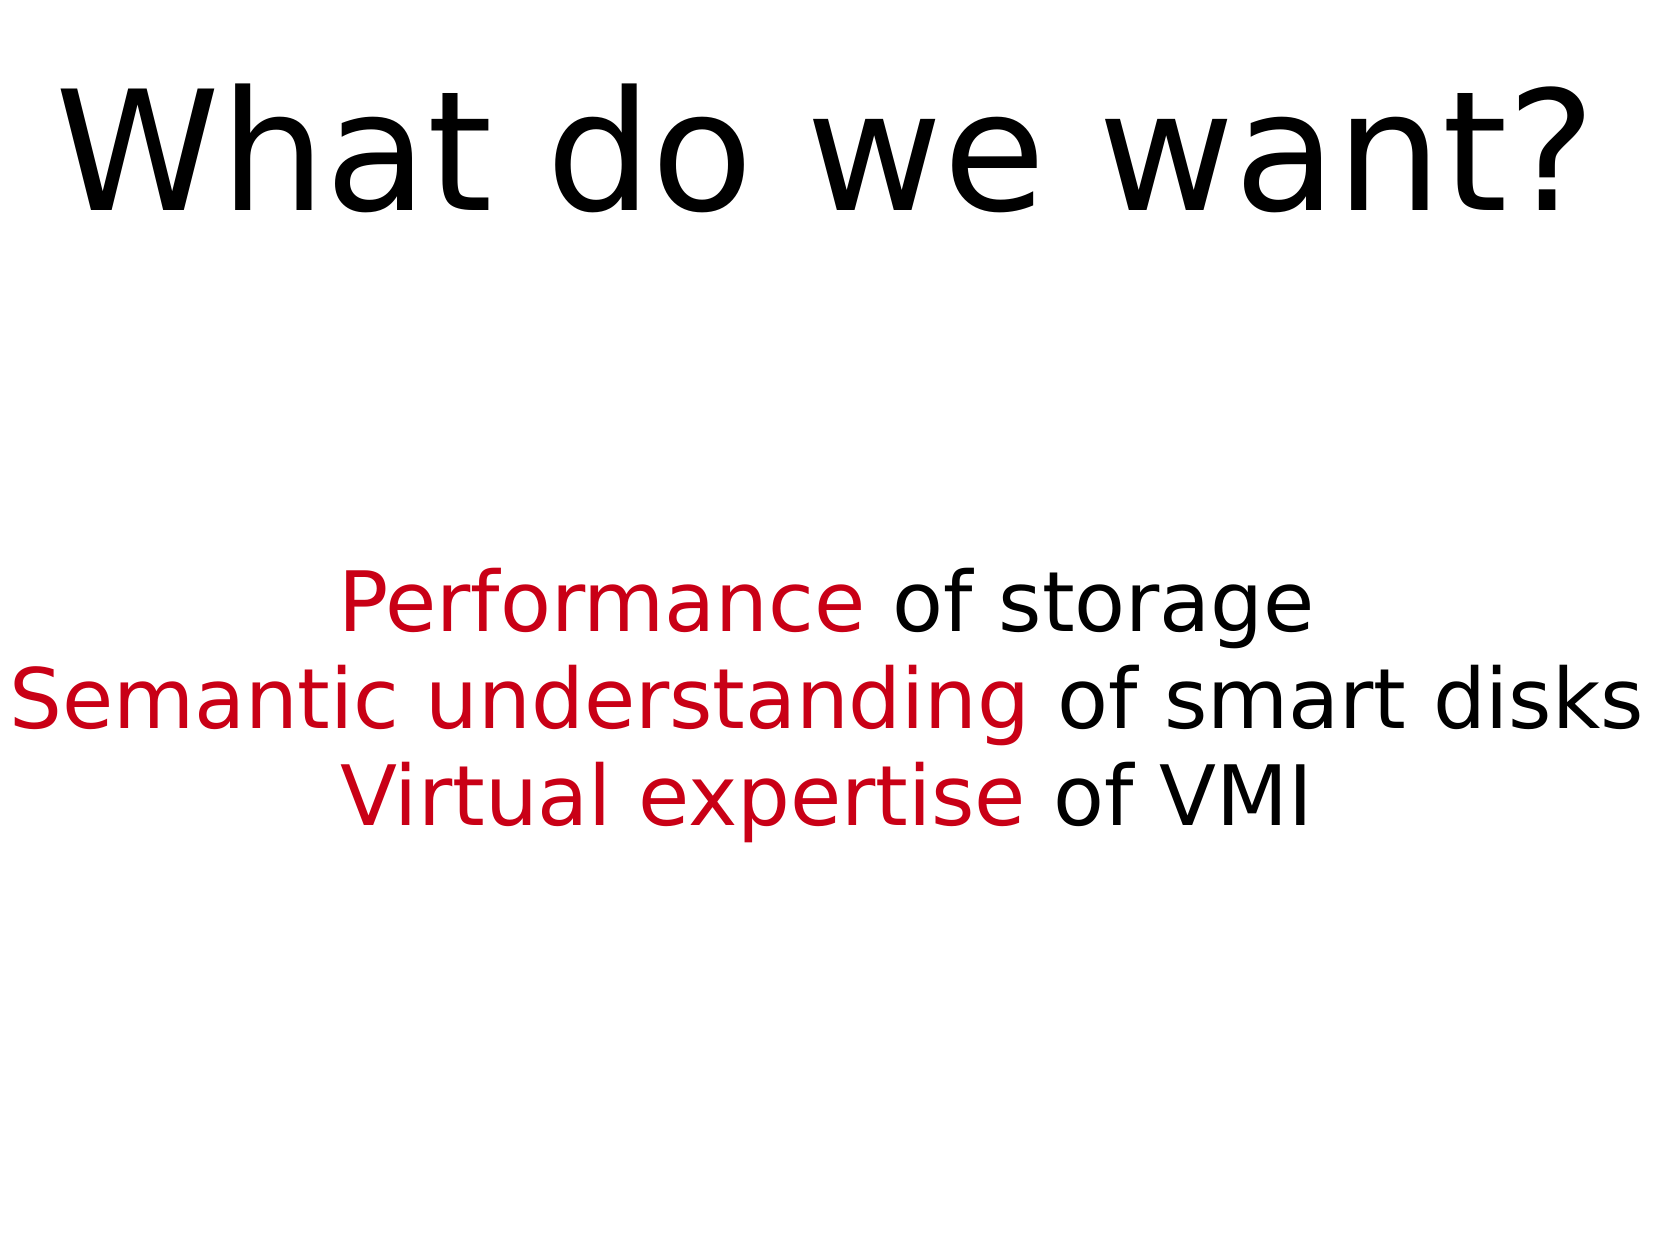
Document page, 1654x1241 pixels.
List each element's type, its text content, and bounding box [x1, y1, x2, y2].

title What do we want? [0, 49, 1654, 257]
subtitle Performance of storage Semantic understanding of smart disks Virtual expertise of VMI [0, 290, 1654, 1109]
